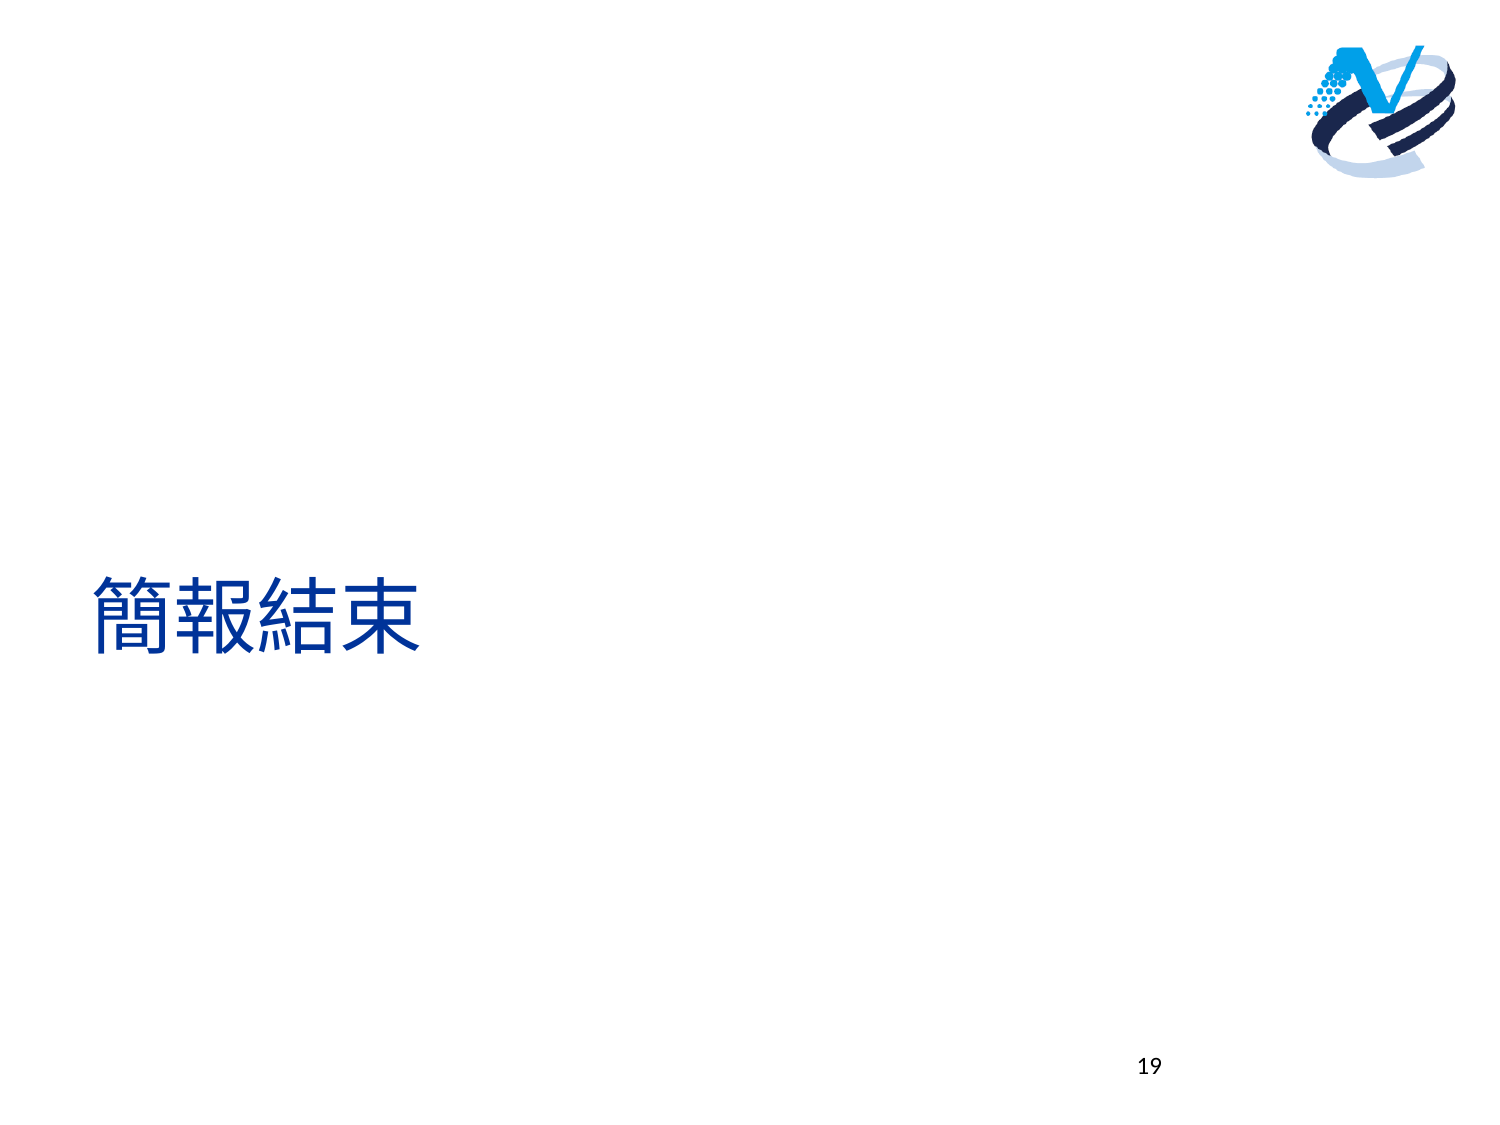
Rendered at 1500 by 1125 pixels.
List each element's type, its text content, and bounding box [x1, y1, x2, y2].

text_box 19 [1121, 1035, 1472, 1095]
list 簡報結束 [75, 262, 1426, 1005]
